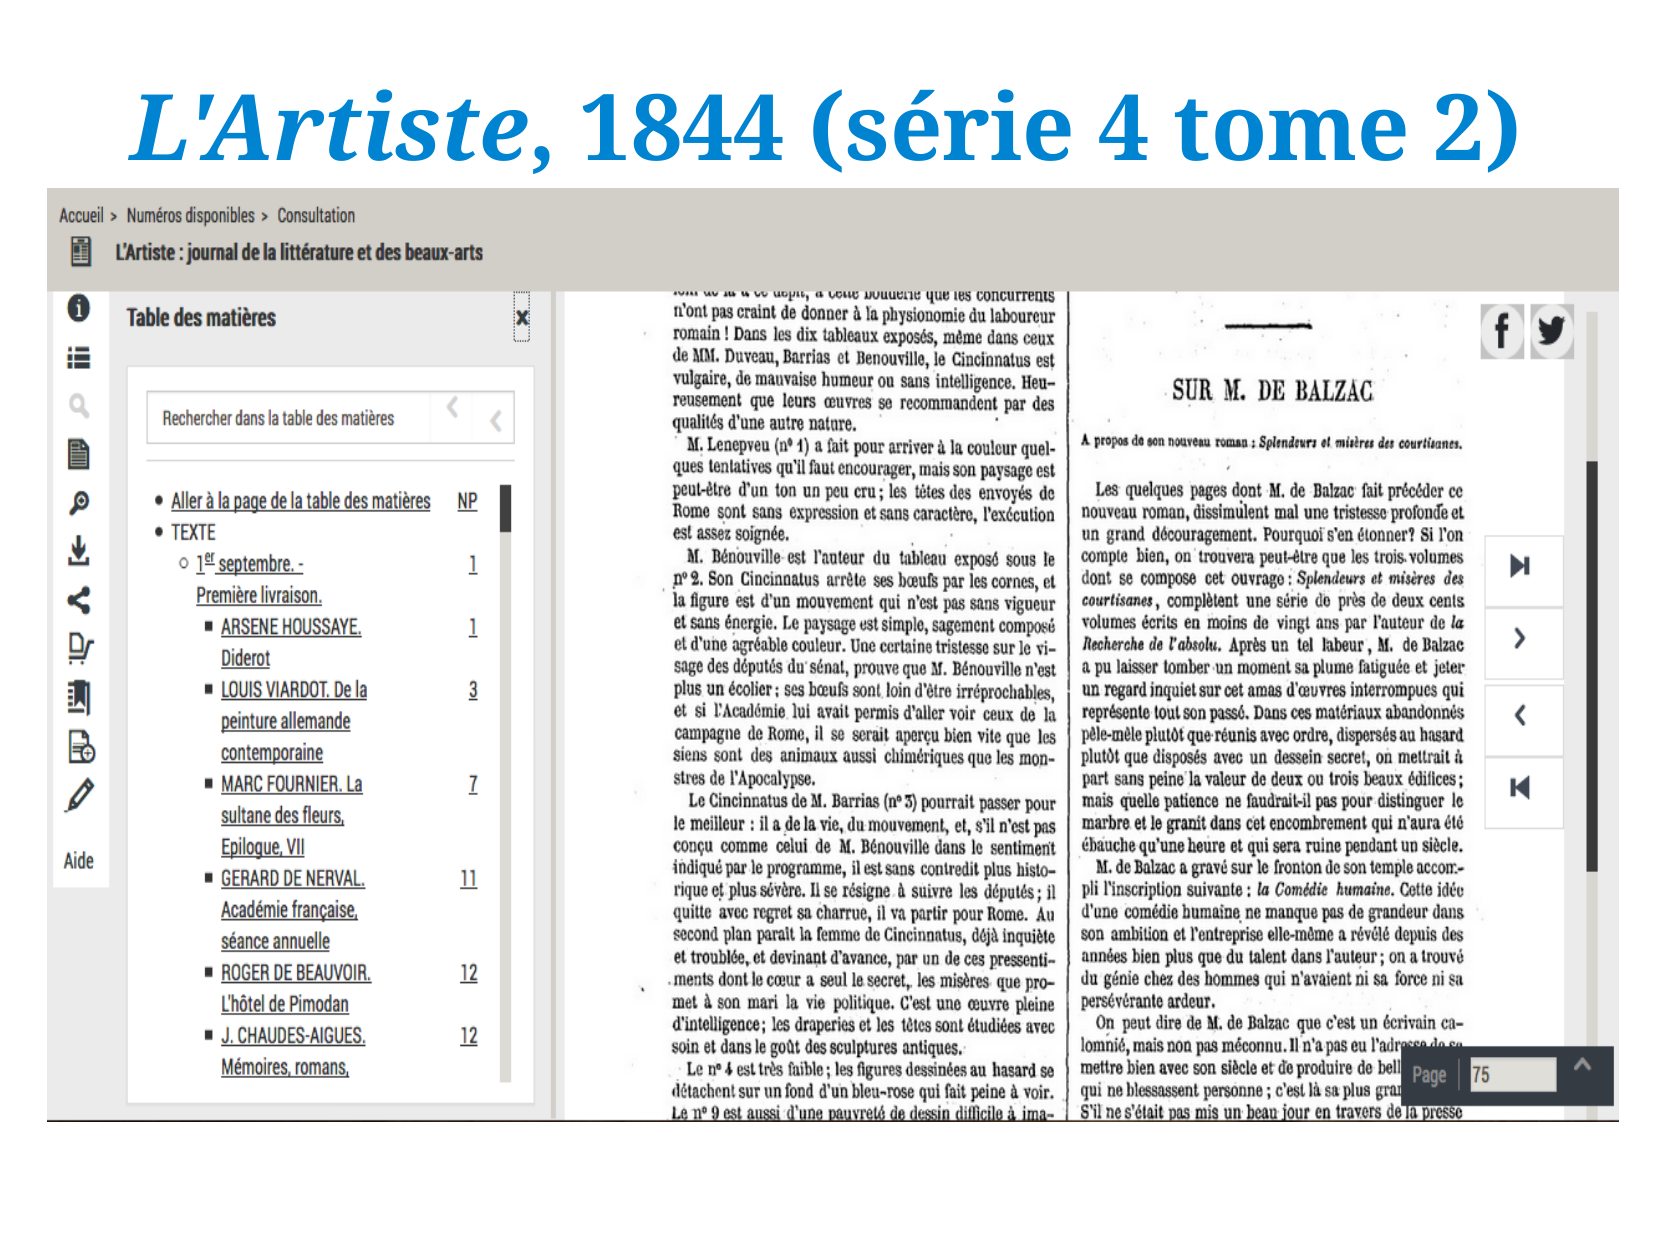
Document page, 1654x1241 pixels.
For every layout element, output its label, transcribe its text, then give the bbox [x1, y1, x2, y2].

title L'Artiste, 1844 (série 4 tome 2) [82, 49, 1571, 188]
picture [47, 188, 1619, 1123]
